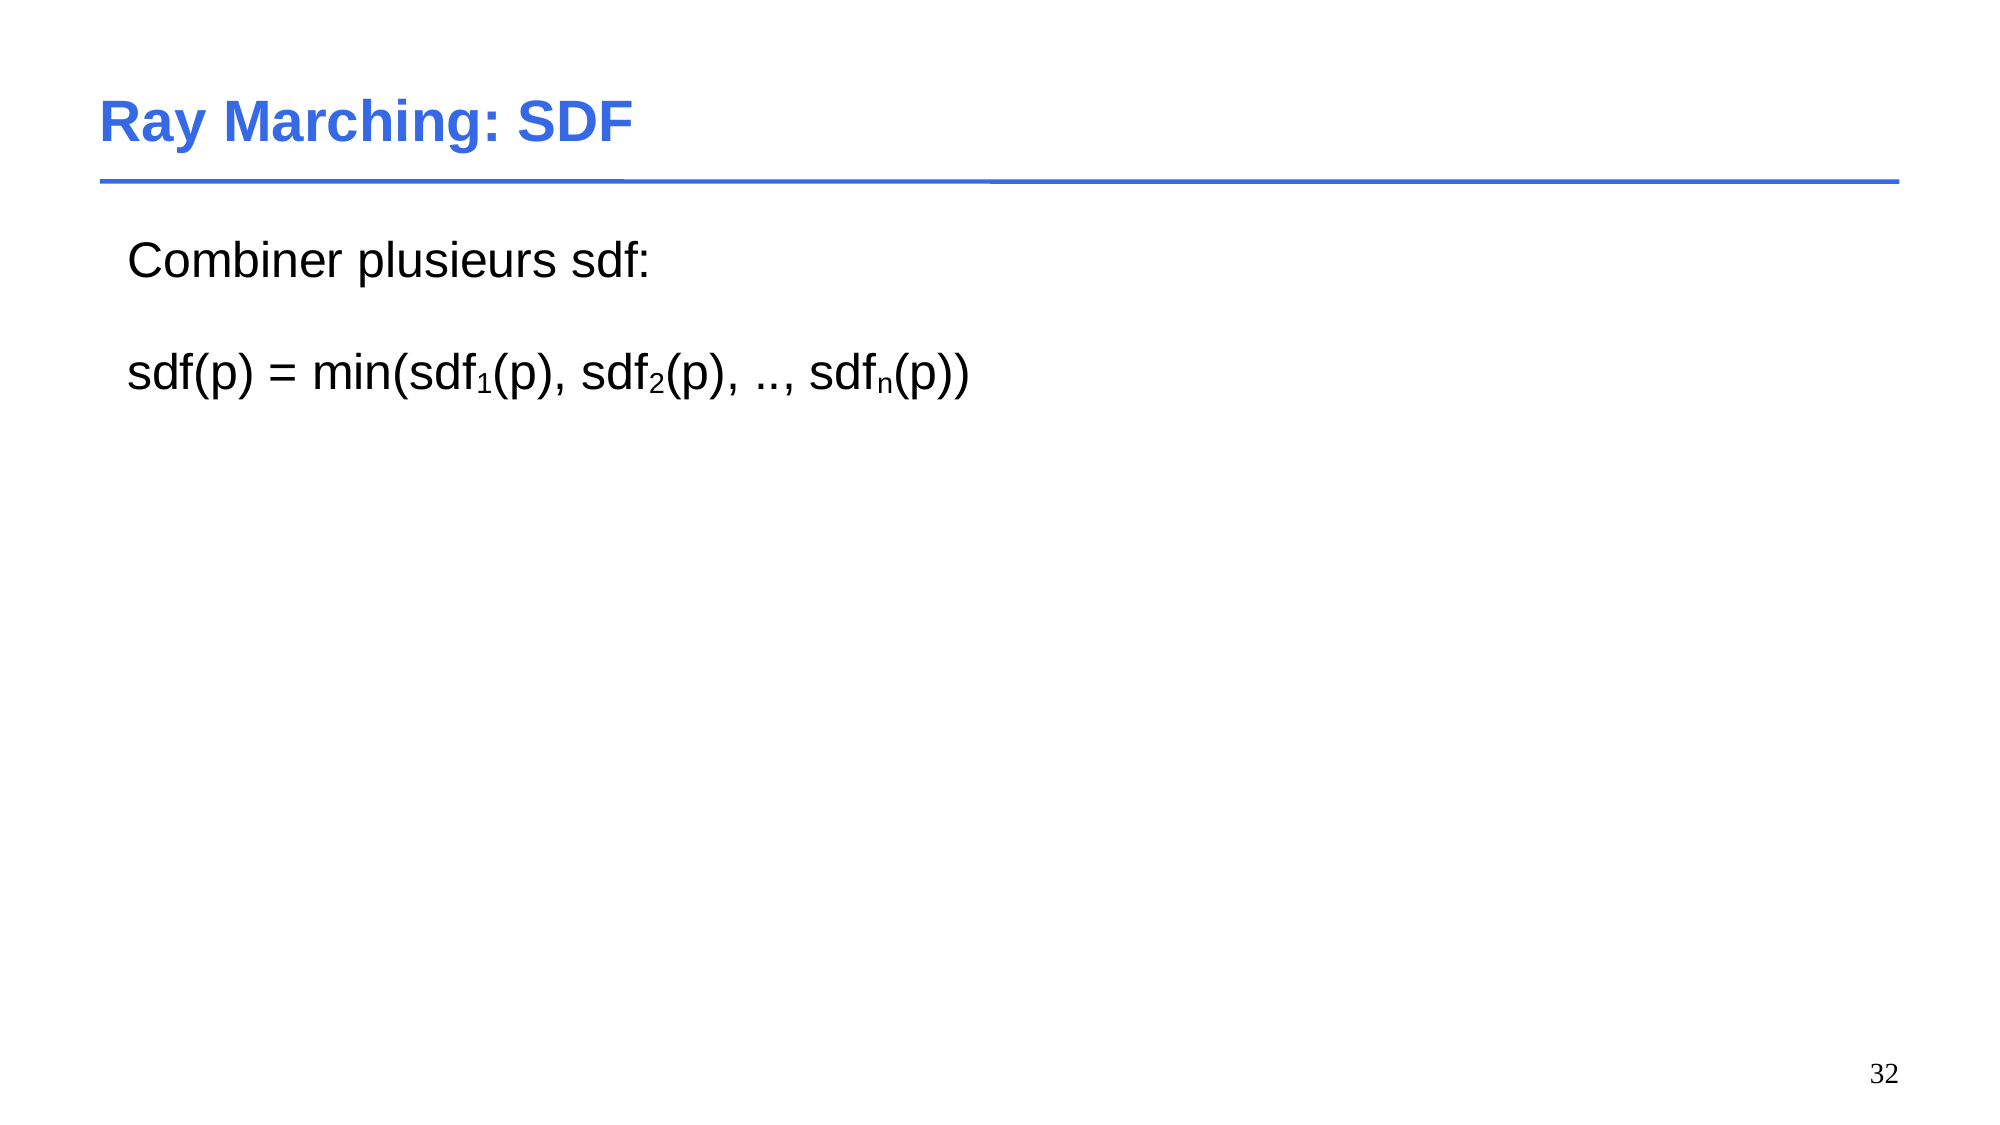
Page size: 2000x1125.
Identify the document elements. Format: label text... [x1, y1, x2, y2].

title Ray Marching: SDF [99, 27, 1900, 215]
text_box Combiner plusieurs sdf: sdf(p) = min(sdf1(p), sdf2(p), .., sdfn(p)) [112, 224, 1688, 408]
